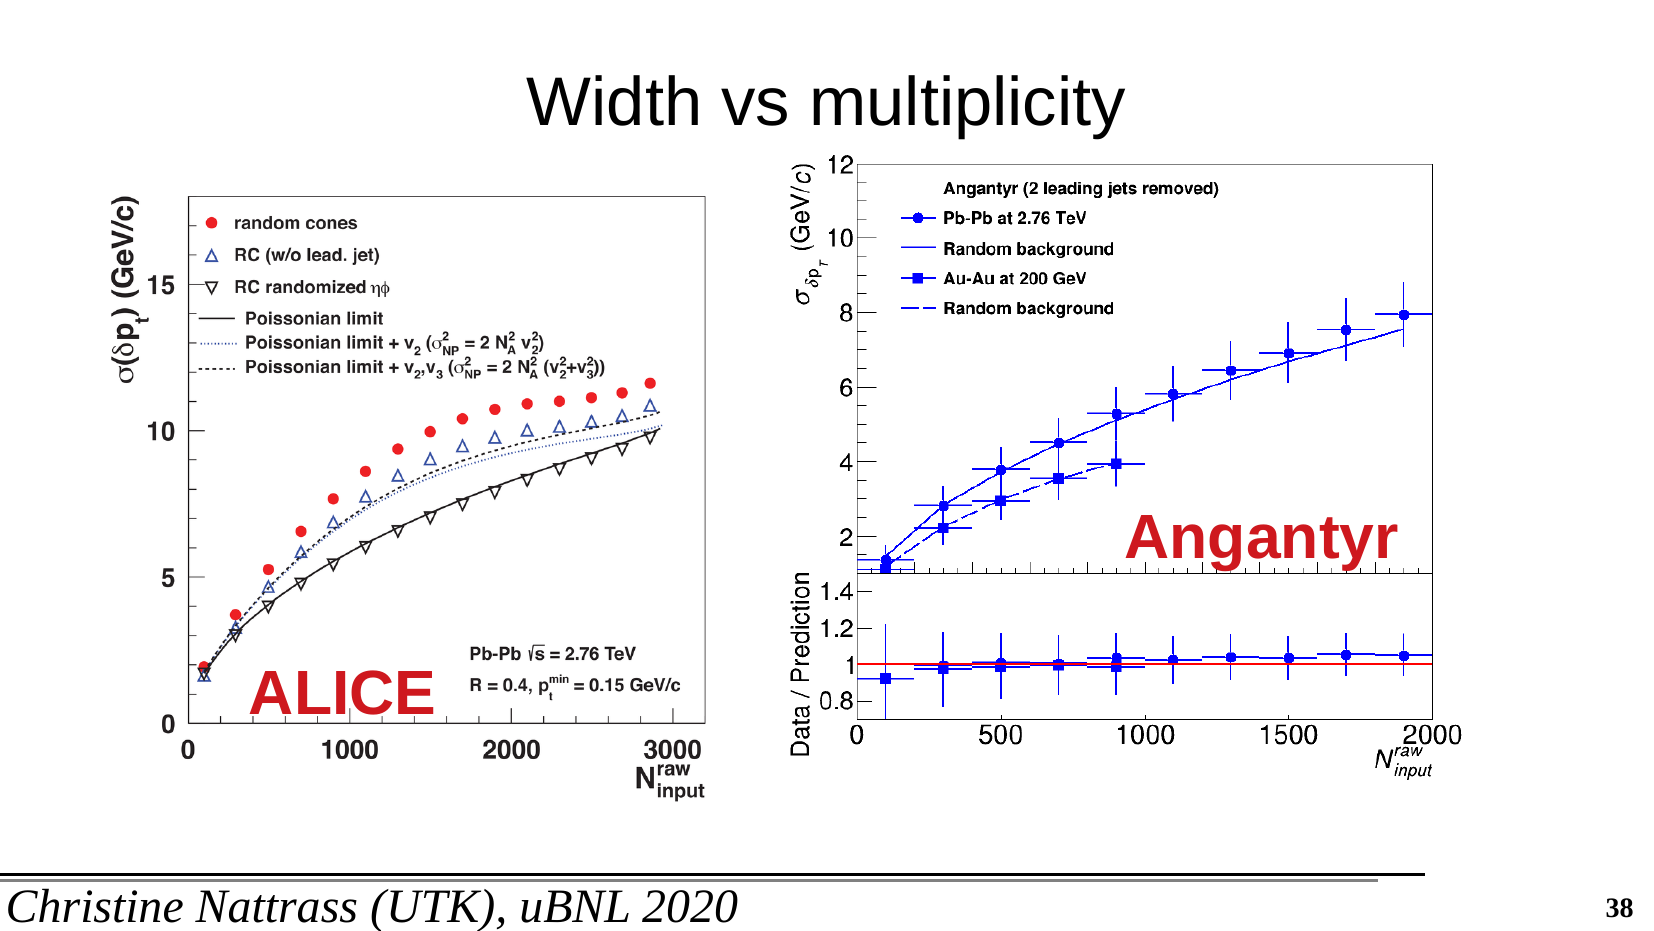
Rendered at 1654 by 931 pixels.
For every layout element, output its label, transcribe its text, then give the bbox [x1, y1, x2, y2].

picture [110, 195, 706, 802]
picture [785, 166, 1504, 818]
title Width vs multiplicity [82, 37, 1571, 166]
text_box ALICE [234, 650, 475, 736]
text_box Angantyr [1110, 495, 1501, 580]
